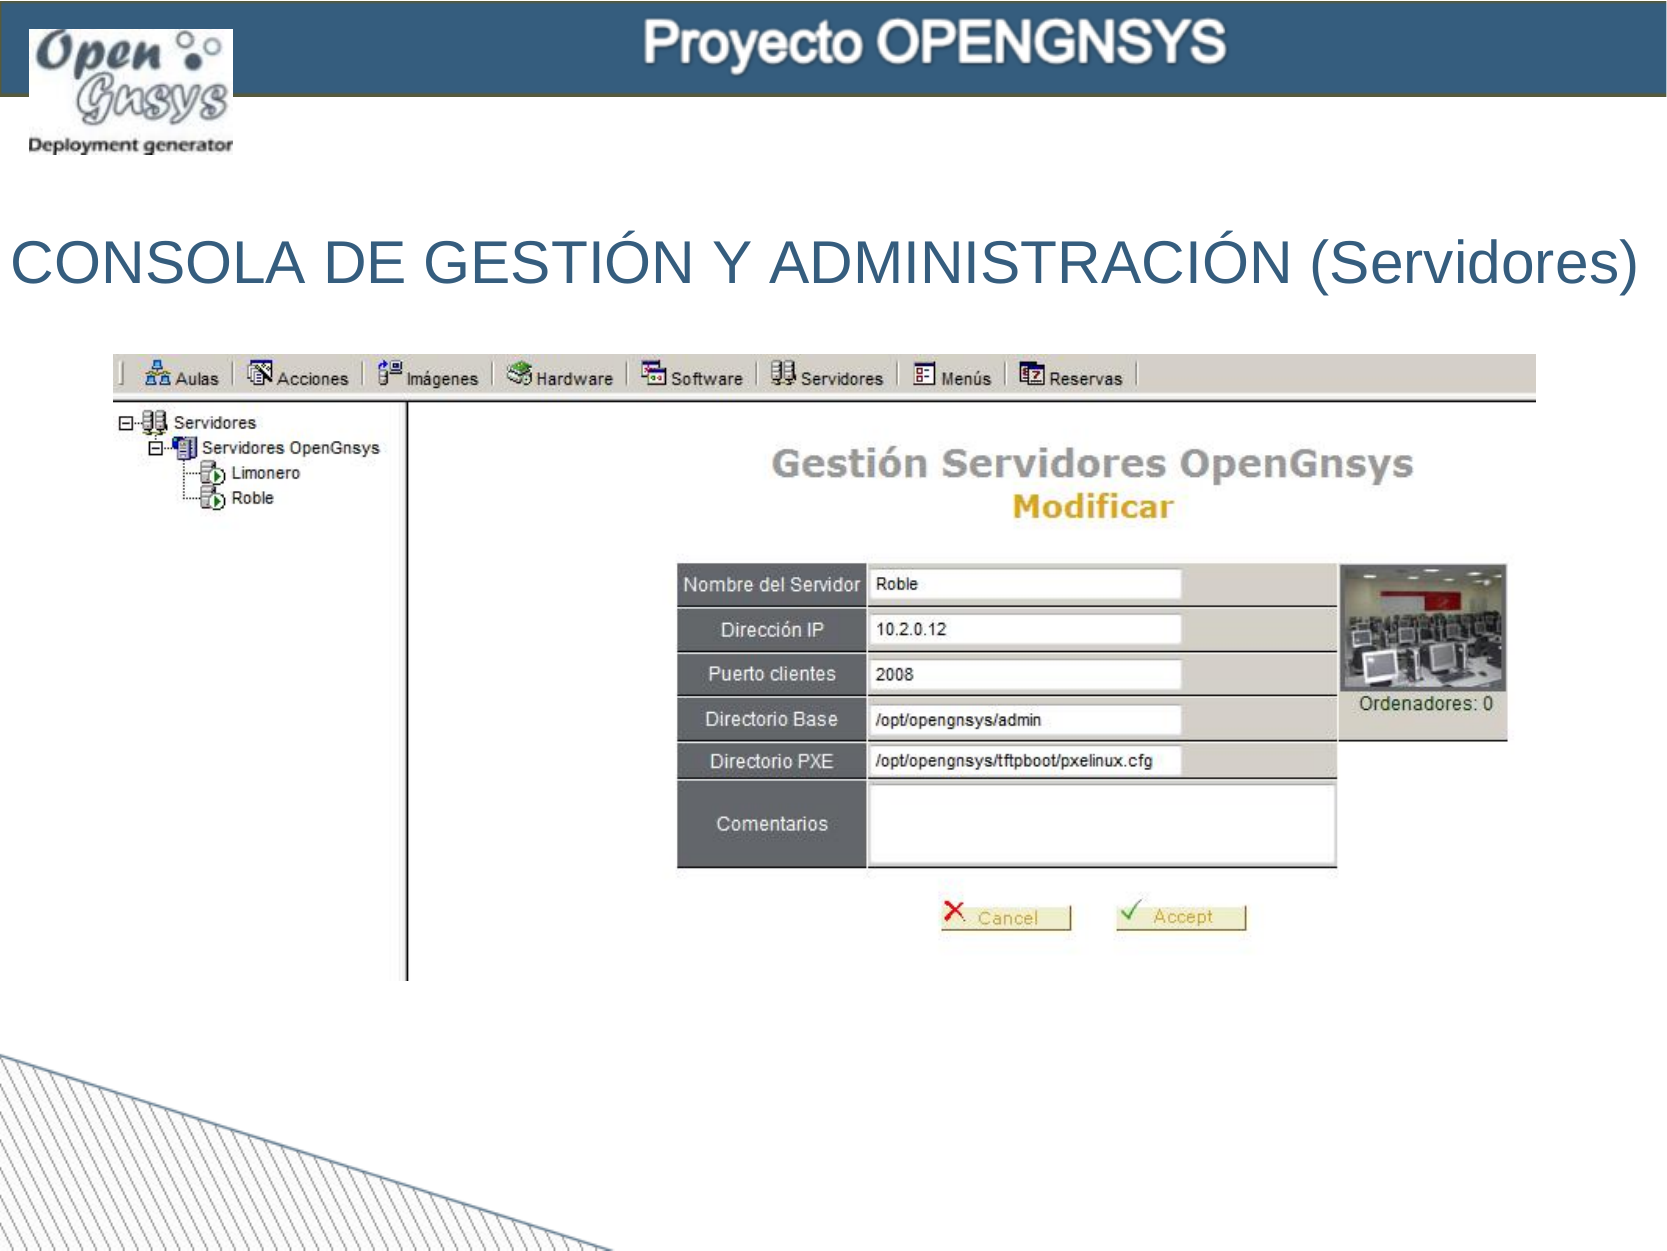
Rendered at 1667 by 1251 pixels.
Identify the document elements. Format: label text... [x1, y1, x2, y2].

picture [0, 0, 1667, 228]
text_box CONSOLA DE GESTIÓN Y ADMINISTRACIÓN (Servidores) [0, 228, 1667, 298]
picture [0, 298, 1667, 1251]
